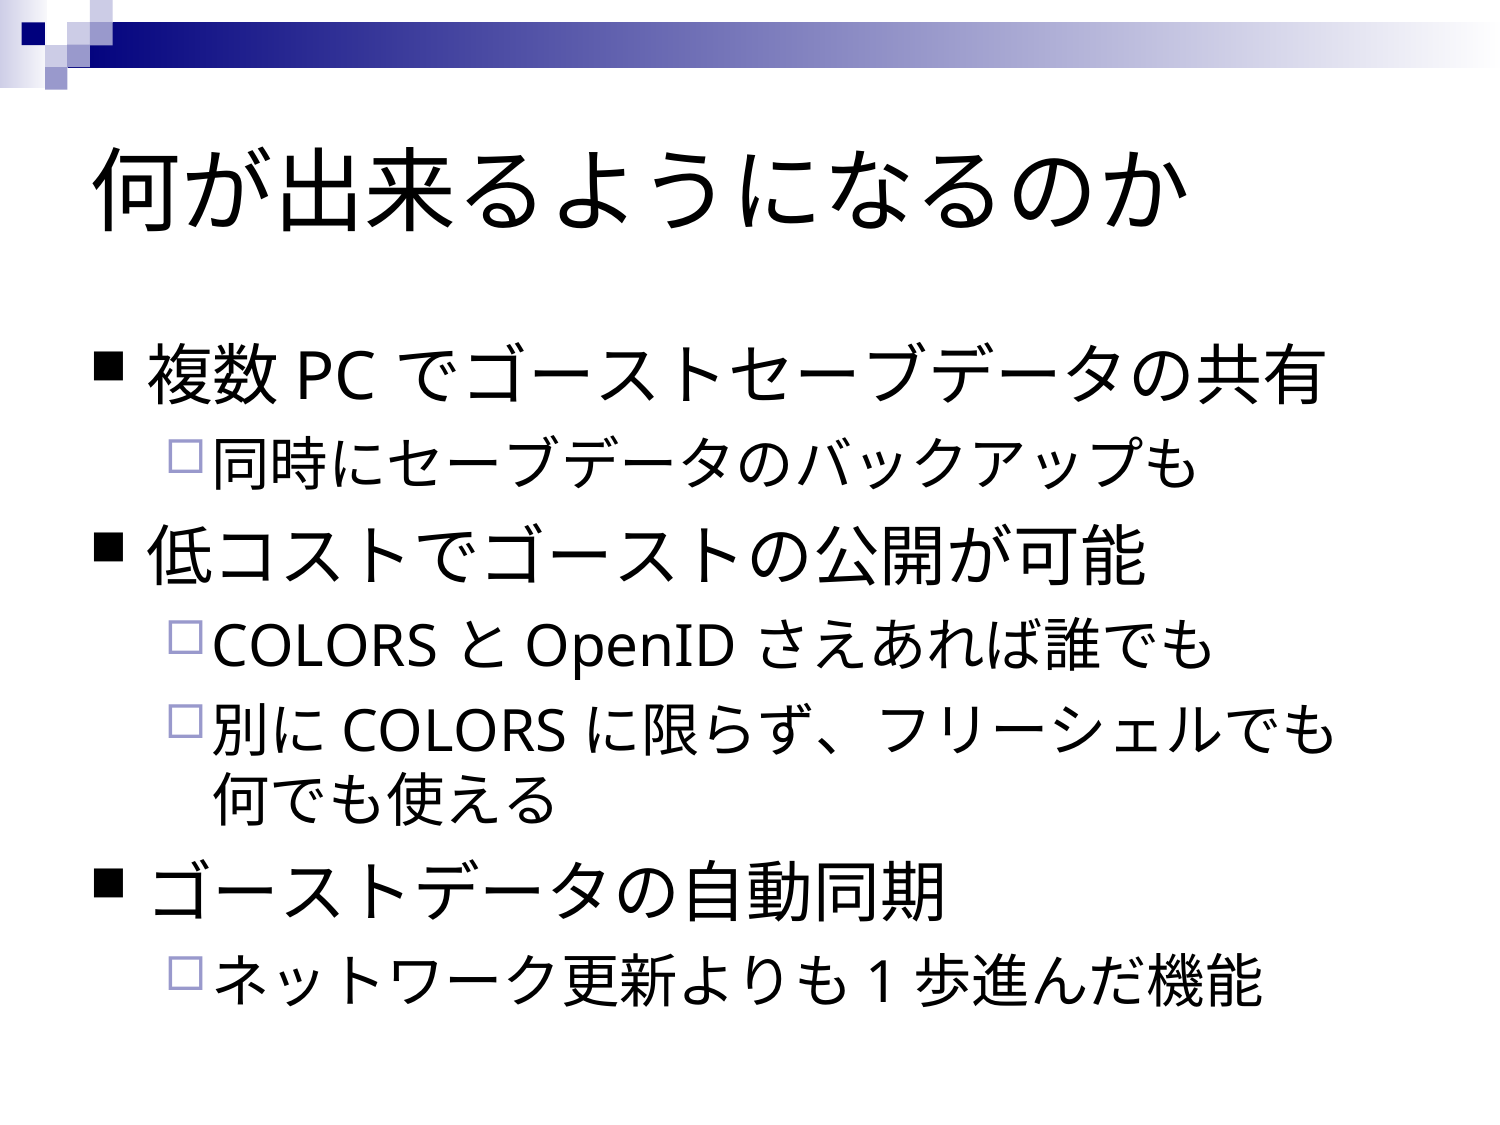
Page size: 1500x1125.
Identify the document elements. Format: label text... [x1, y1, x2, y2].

title 何が出来るようになるのか [75, 69, 1426, 306]
list 複数 PC でゴーストセーブデータの共有 同時にセーブデータのバックアップも 低コストでゴーストの公開が可能 COLORS と OpenID さえあれば誰でも 別に COLORS に限らず、フリーシェルでも 何でも使える ゴーストデータの自動同期 ネットワーク更新よりも 1 歩進んだ機能 [75, 324, 1426, 1022]
